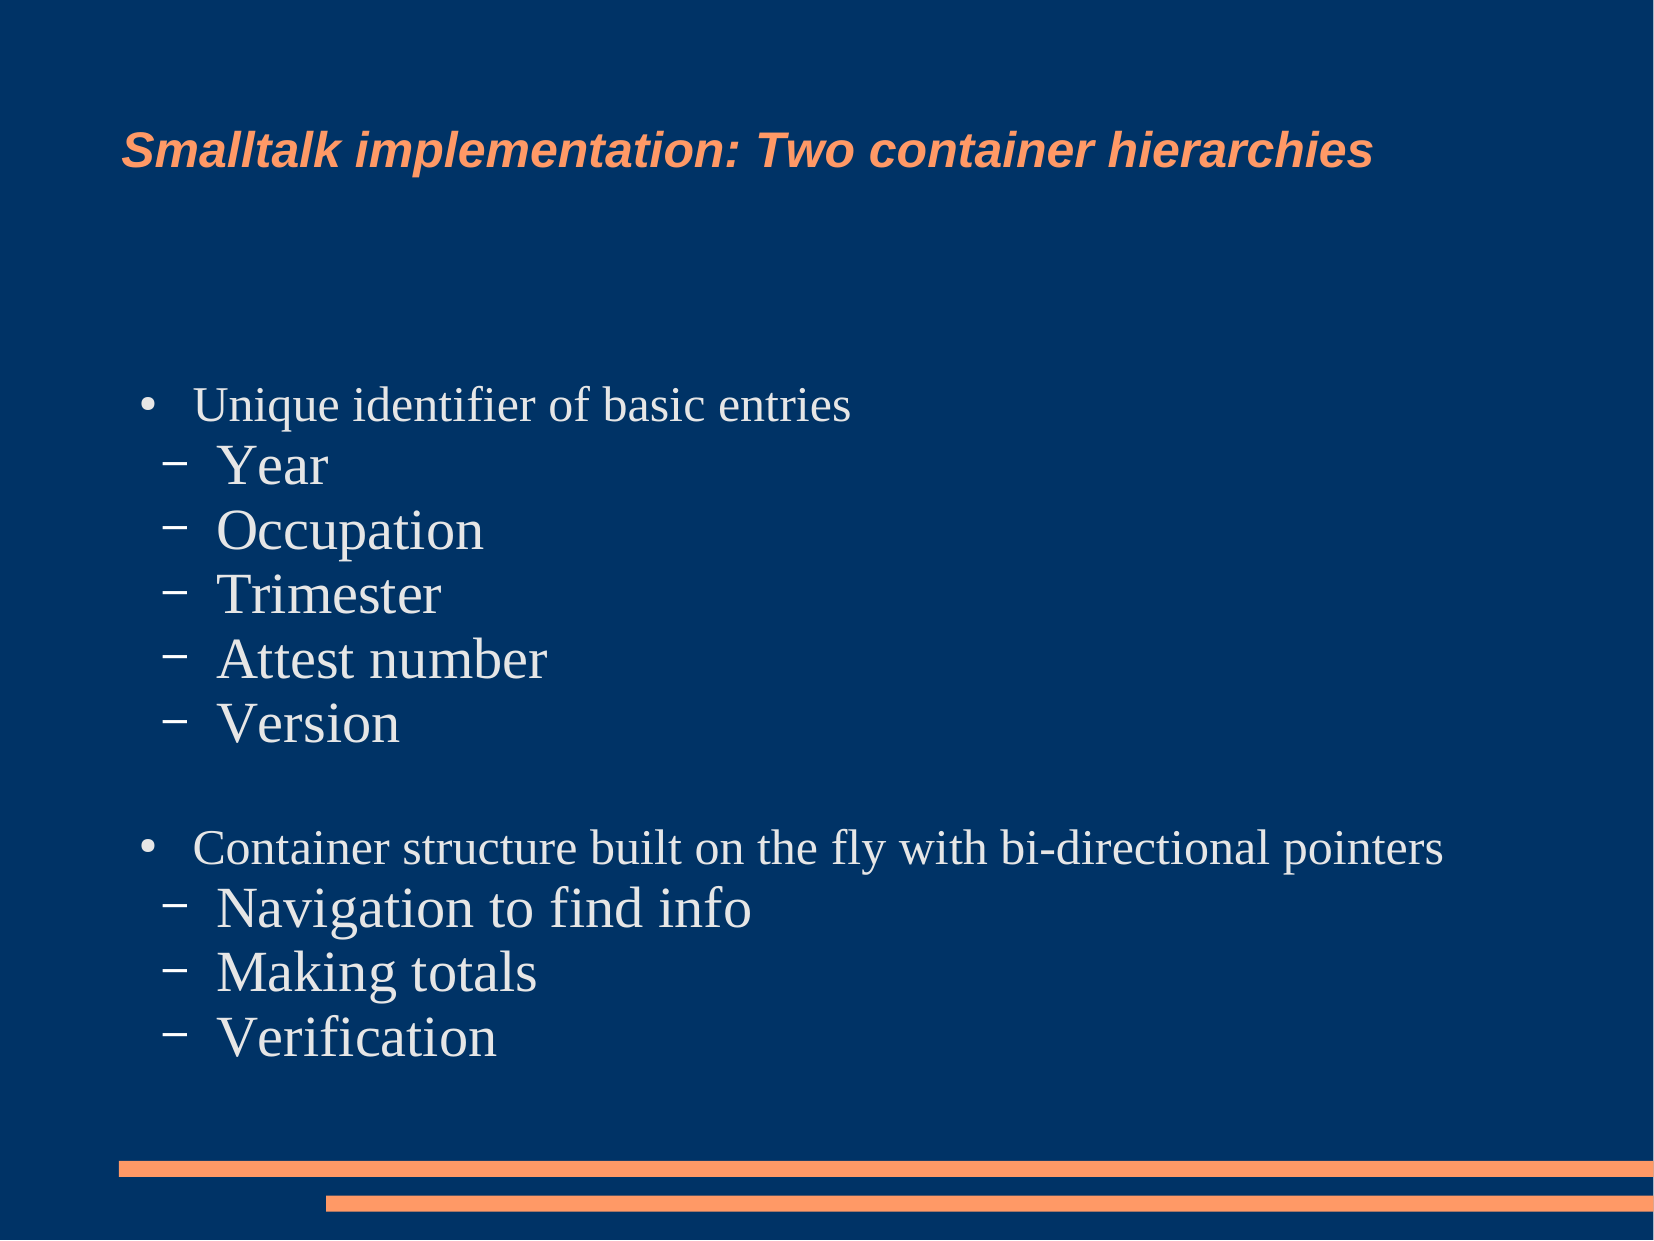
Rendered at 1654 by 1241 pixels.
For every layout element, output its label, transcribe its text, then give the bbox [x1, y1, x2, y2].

list Unique identifier of basic entries Year Occupation Trimester Attest number Version Container structure built on the fly with bi-directional pointers Navigation to find info Making totals Verification [121, 322, 1561, 1132]
title Smalltalk implementation: Two container hierarchies [121, 46, 1534, 254]
